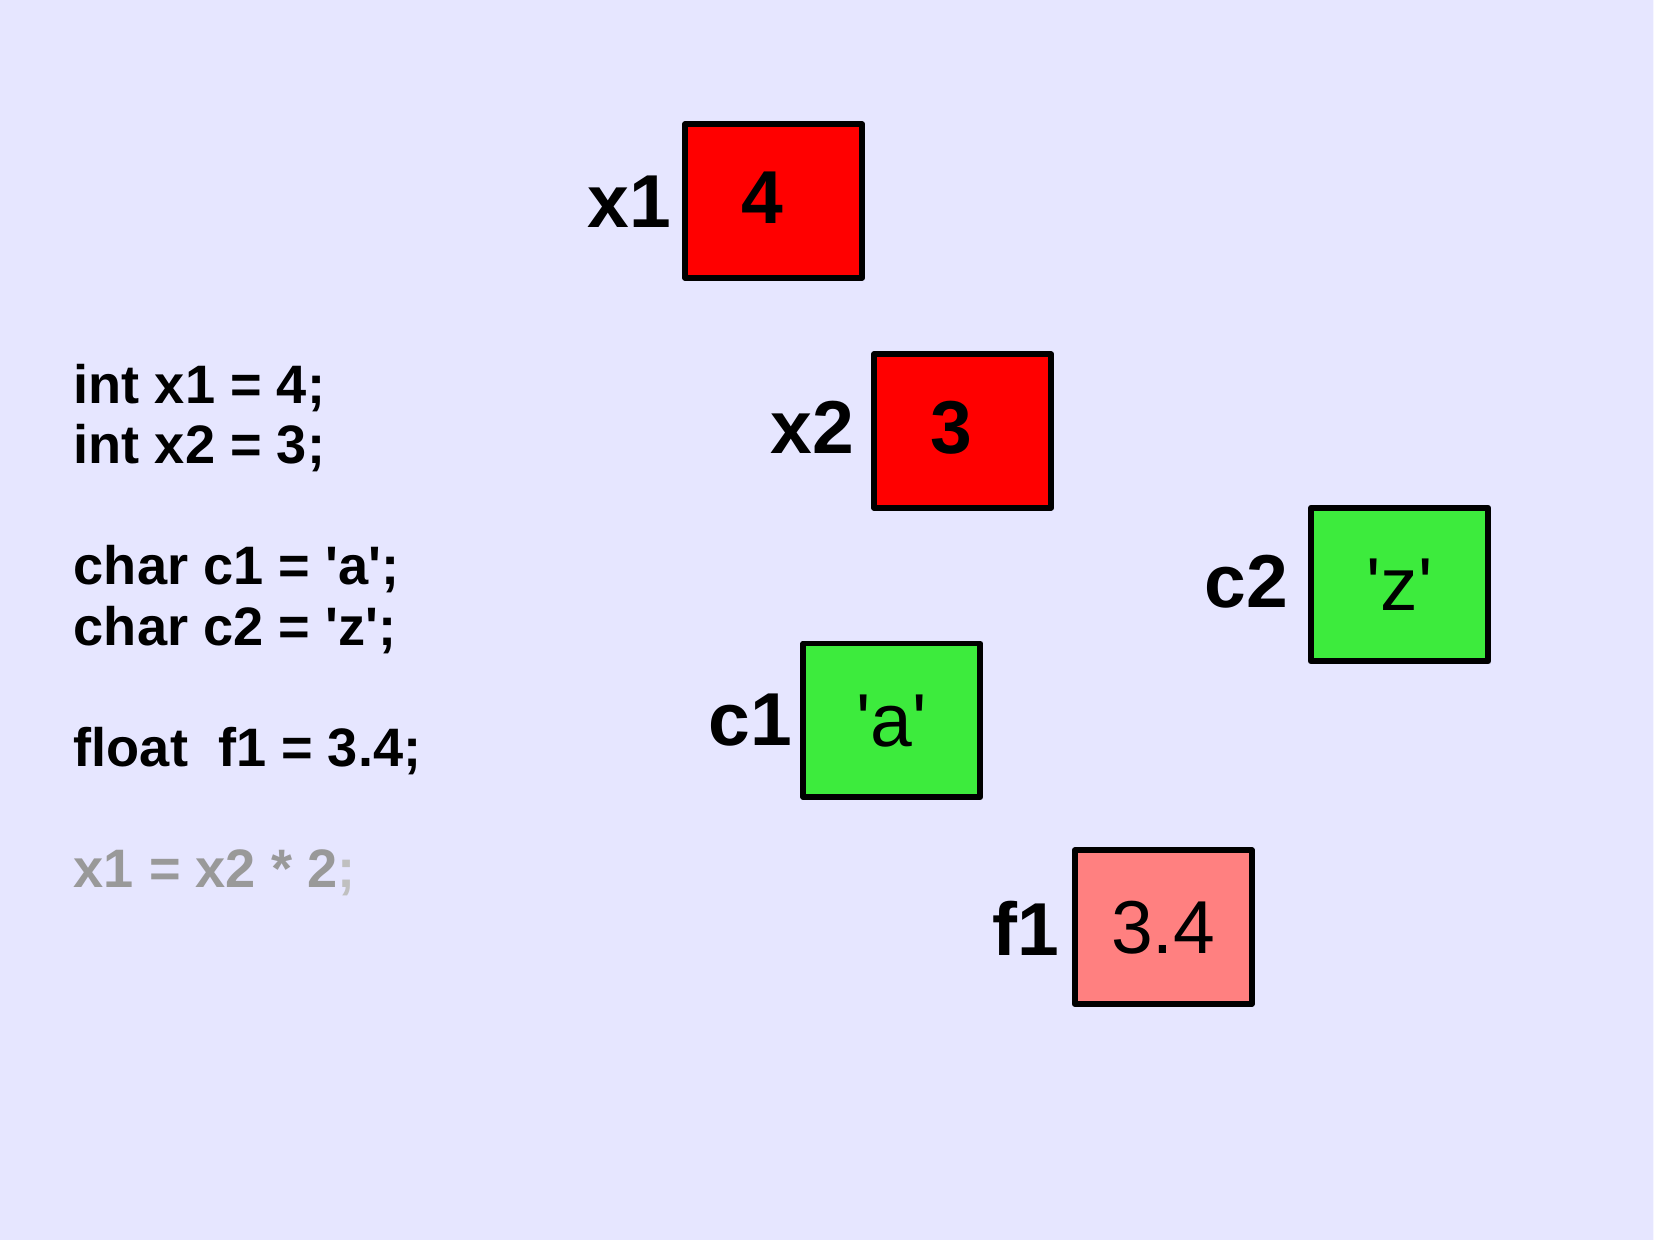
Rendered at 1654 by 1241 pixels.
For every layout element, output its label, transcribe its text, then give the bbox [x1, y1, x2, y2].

text_box 4 [726, 147, 821, 255]
text_box c1 [673, 670, 863, 770]
text_box 3 [915, 377, 1010, 485]
text_box x1 [572, 151, 762, 251]
text_box 'z' [1311, 507, 1489, 662]
text_box f1 [956, 880, 1146, 980]
text_box 3.4 [1074, 850, 1252, 1004]
text_box 'a' [803, 643, 981, 798]
text_box c2 [1169, 531, 1359, 715]
text_box int x1 = 4; int x2 = 3; char c1 = 'a'; char c2 = 'z'; float f1 = 3.4; x1 = x2 * 2; [59, 346, 461, 1149]
text_box [685, 124, 863, 278]
text_box x2 [755, 377, 945, 477]
text_box [874, 354, 1052, 508]
